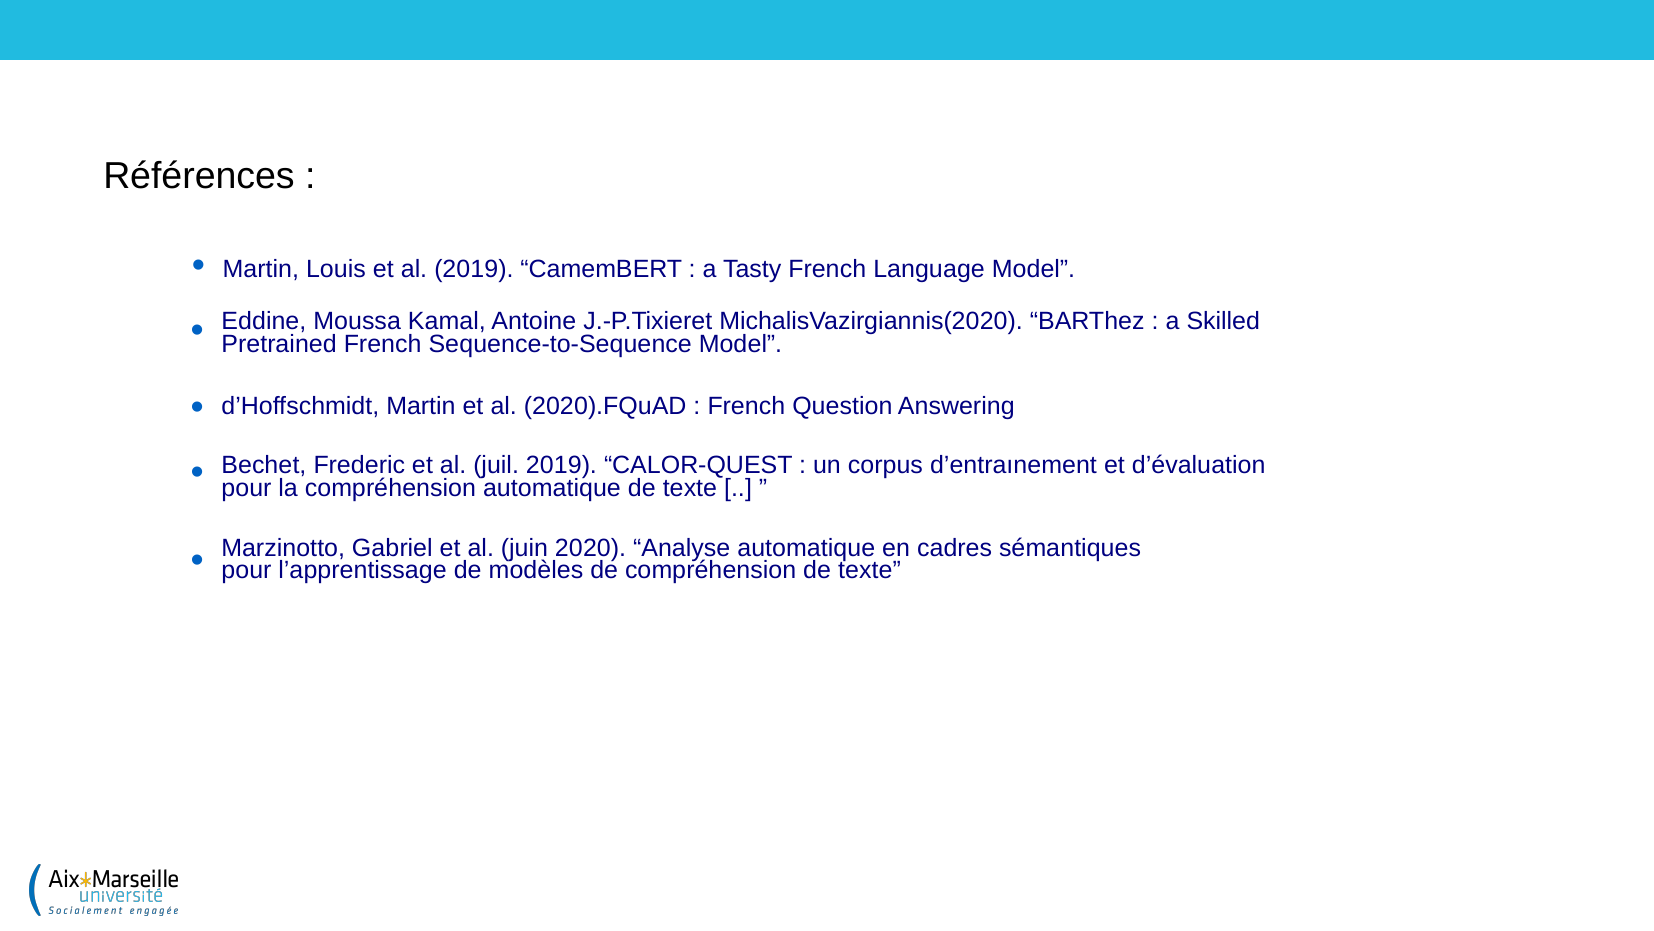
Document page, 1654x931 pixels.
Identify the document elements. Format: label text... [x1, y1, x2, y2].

text_box Marzinotto, Gabriel et al. (juin 2020). “Analyse automatique en cadres sémantiques pour l’apprentissage de modèles de compréhension de texte” [206, 525, 1176, 621]
text_box Références : [88, 147, 443, 237]
text_box • [175, 442, 237, 500]
text_box • [175, 531, 237, 589]
text_box Bechet, Frederic et al. (juil. 2019). “CALOR-QUEST : un corpus d’entraınement et d’évaluation pour la compréhension automatique de texte [..] ” [206, 443, 1300, 543]
text_box d’Hoffschmidt, Martin et al. (2020).FQuAD : French Question Answering [237, 384, 1123, 427]
text_box • [175, 301, 237, 359]
text_box • Martin, Louis et al. (2019). “CamemBERT : a Tasty French Language Model”. [177, 236, 1211, 301]
picture [29, 864, 178, 916]
text_box [0, 0, 1654, 60]
text_box Eddine, Moussa Kamal, Antoine J.-P.Tixieret MichalisVazirgiannis(2020). “BARThez : a Skilled Pretrained French Sequence-to-Sequence Model”. [206, 299, 1300, 385]
text_box • [175, 377, 237, 435]
